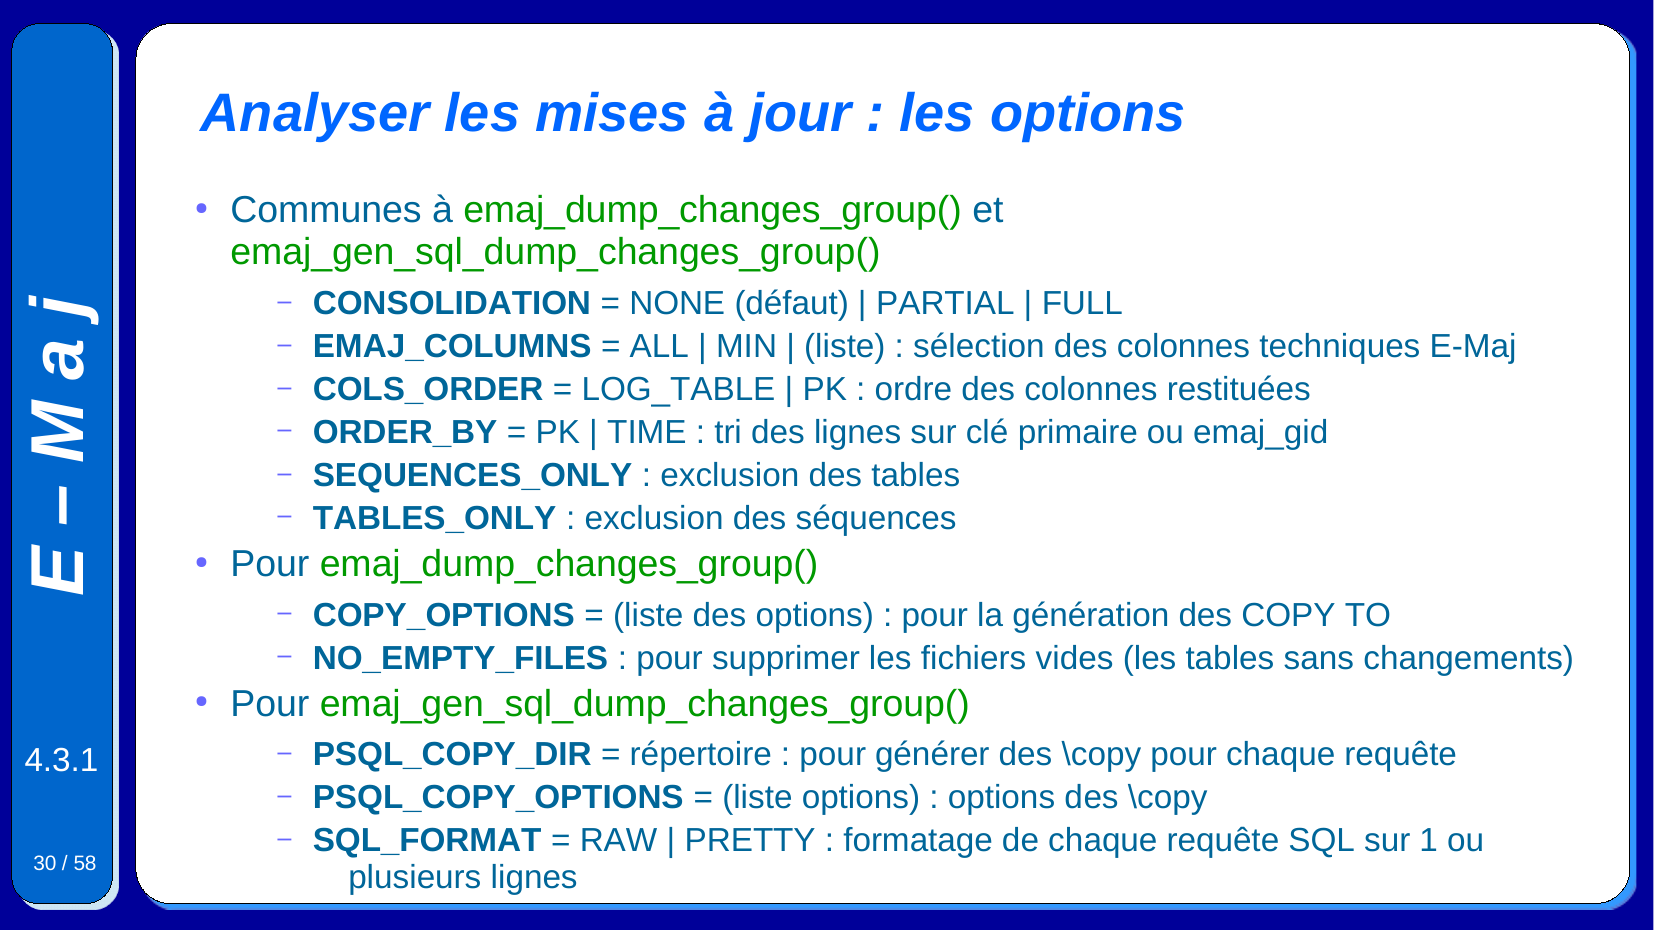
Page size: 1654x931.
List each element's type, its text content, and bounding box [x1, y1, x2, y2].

title Analyser les mises à jour : les options [200, 34, 1575, 188]
list Communes à emaj_dump_changes_group() et emaj_gen_sql_dump_changes_group() CONSOLIDATION = NONE (défaut) | PARTIAL | FULL EMAJ_COLUMNS = ALL | MIN | (liste) : sélection des colonnes techniques E-Maj COLS_ORDER = LOG_TABLE | PK : ordre des colonnes restituées ORDER_BY = PK | TIME : tri des lignes sur clé primaire ou emaj_gid SEQUENCES_ONLY : exclusion des tables TABLES_ONLY : exclusion des séquences Pour emaj_dump_changes_group() COPY_OPTIONS = (liste des options) : pour la génération des COPY TO NO_EMPTY_FILES : pour supprimer les fichiers vides (les tables sans changements) Pour emaj_gen_sql_dump_changes_group() PSQL_COPY_DIR = répertoire : pour générer des \copy pour chaque requête PSQL_COPY_OPTIONS = (liste options) : options des \copy SQL_FORMAT = RAW | PRETTY : formatage de chaque requête SQL sur 1 ou plusieurs lignes [177, 188, 1587, 896]
